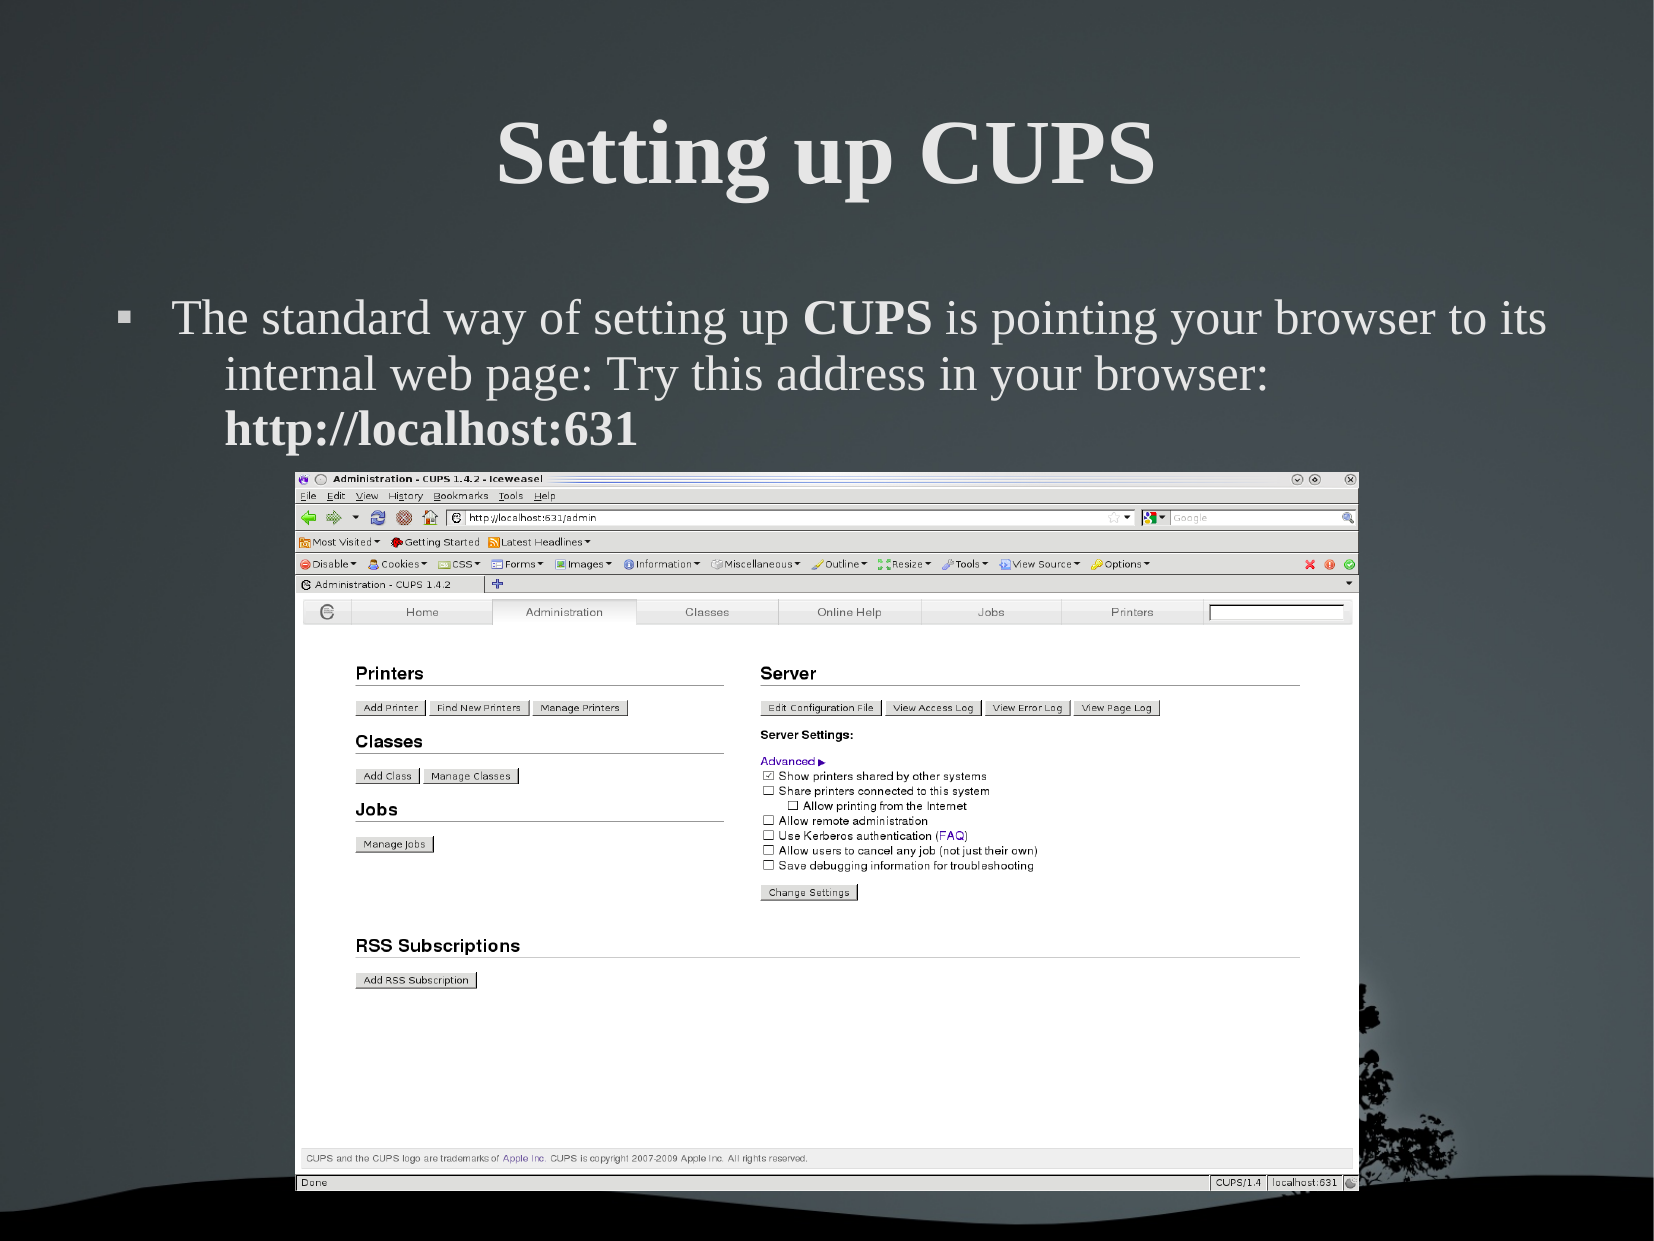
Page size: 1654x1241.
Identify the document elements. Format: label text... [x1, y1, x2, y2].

list The standard way of setting up CUPS is pointing your browser to its internal web page: Try this address in your browser: http://localhost:631 [82, 290, 1571, 1109]
picture [0, 0, 1654, 1241]
title Setting up CUPS [82, 49, 1571, 257]
